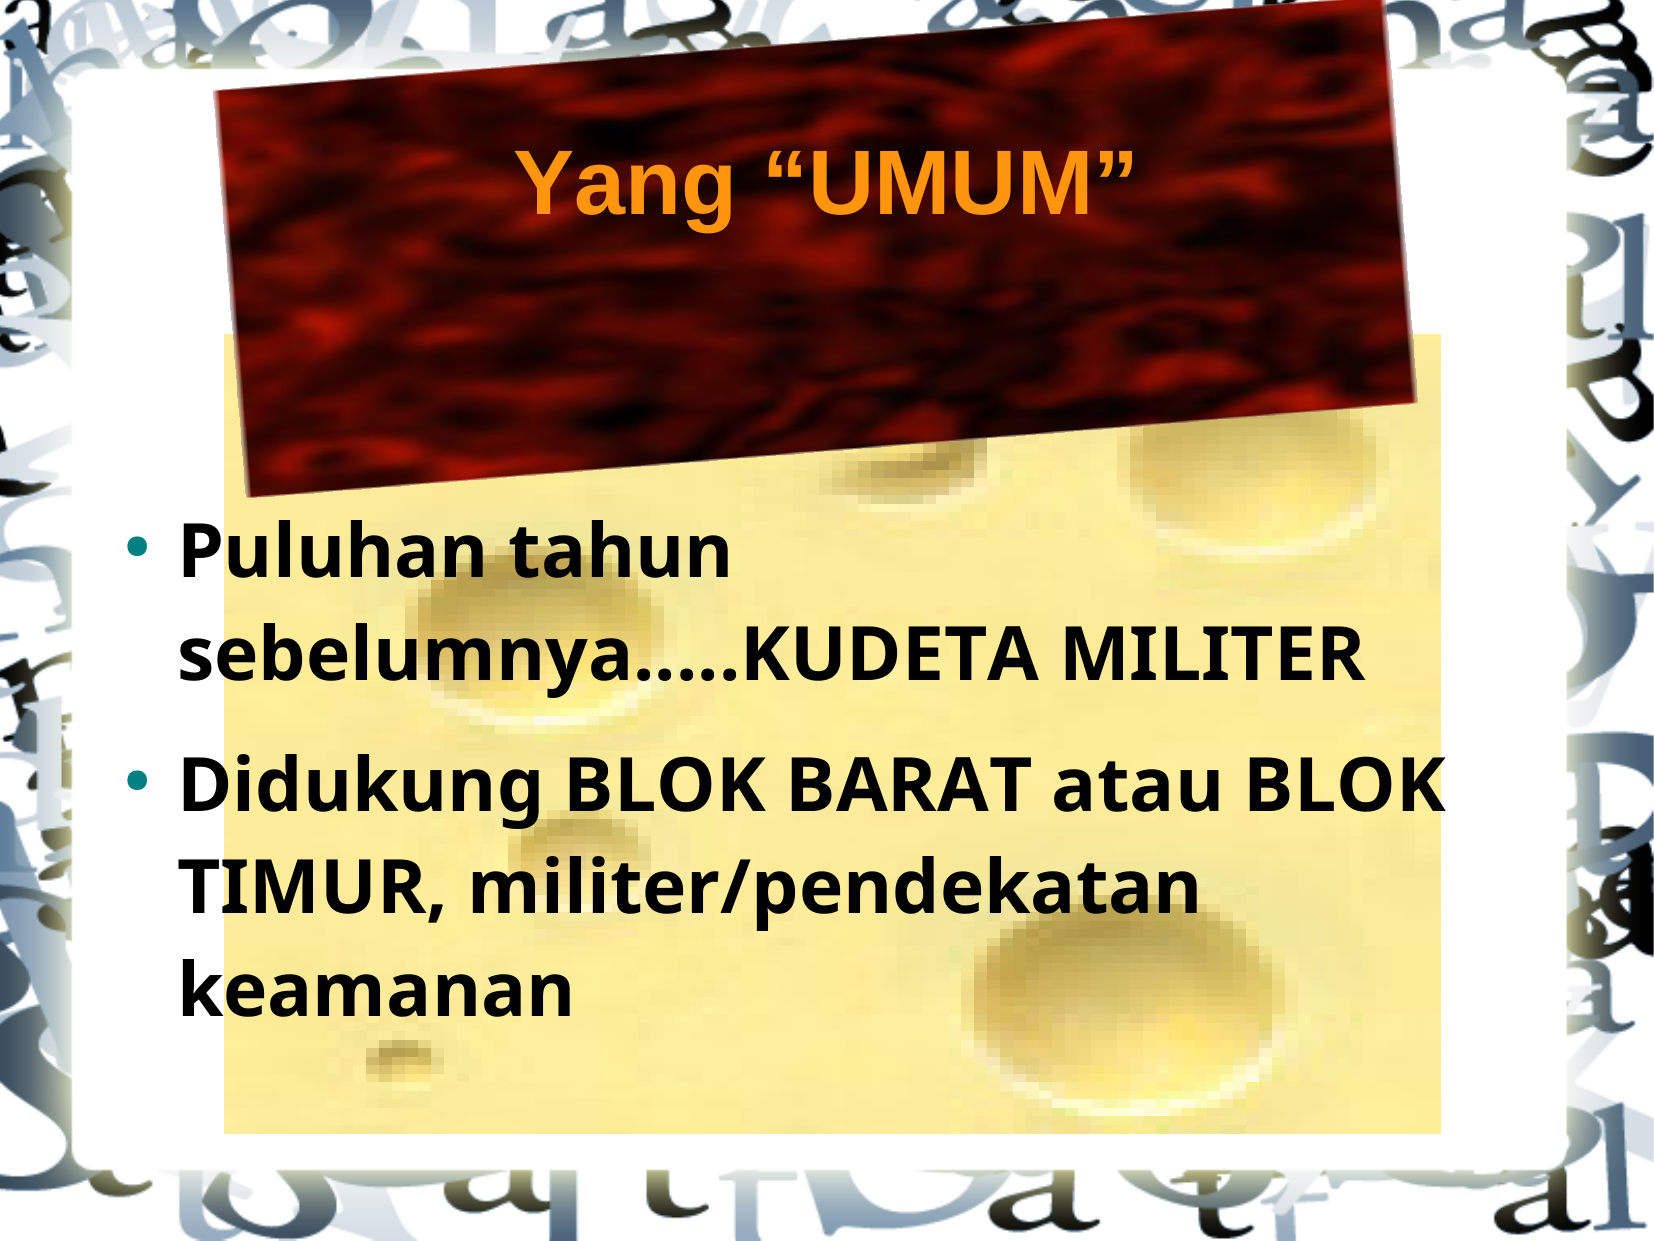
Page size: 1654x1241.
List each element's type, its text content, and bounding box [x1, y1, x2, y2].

title Yang “UMUM” [82, 78, 1571, 287]
picture [0, 0, 1654, 1241]
list Puluhan tahun sebelumnya.....KUDETA MILITER Didukung BLOK BARAT atau BLOK TIMUR, militer/pendekatan keamanan [106, 497, 1530, 1134]
